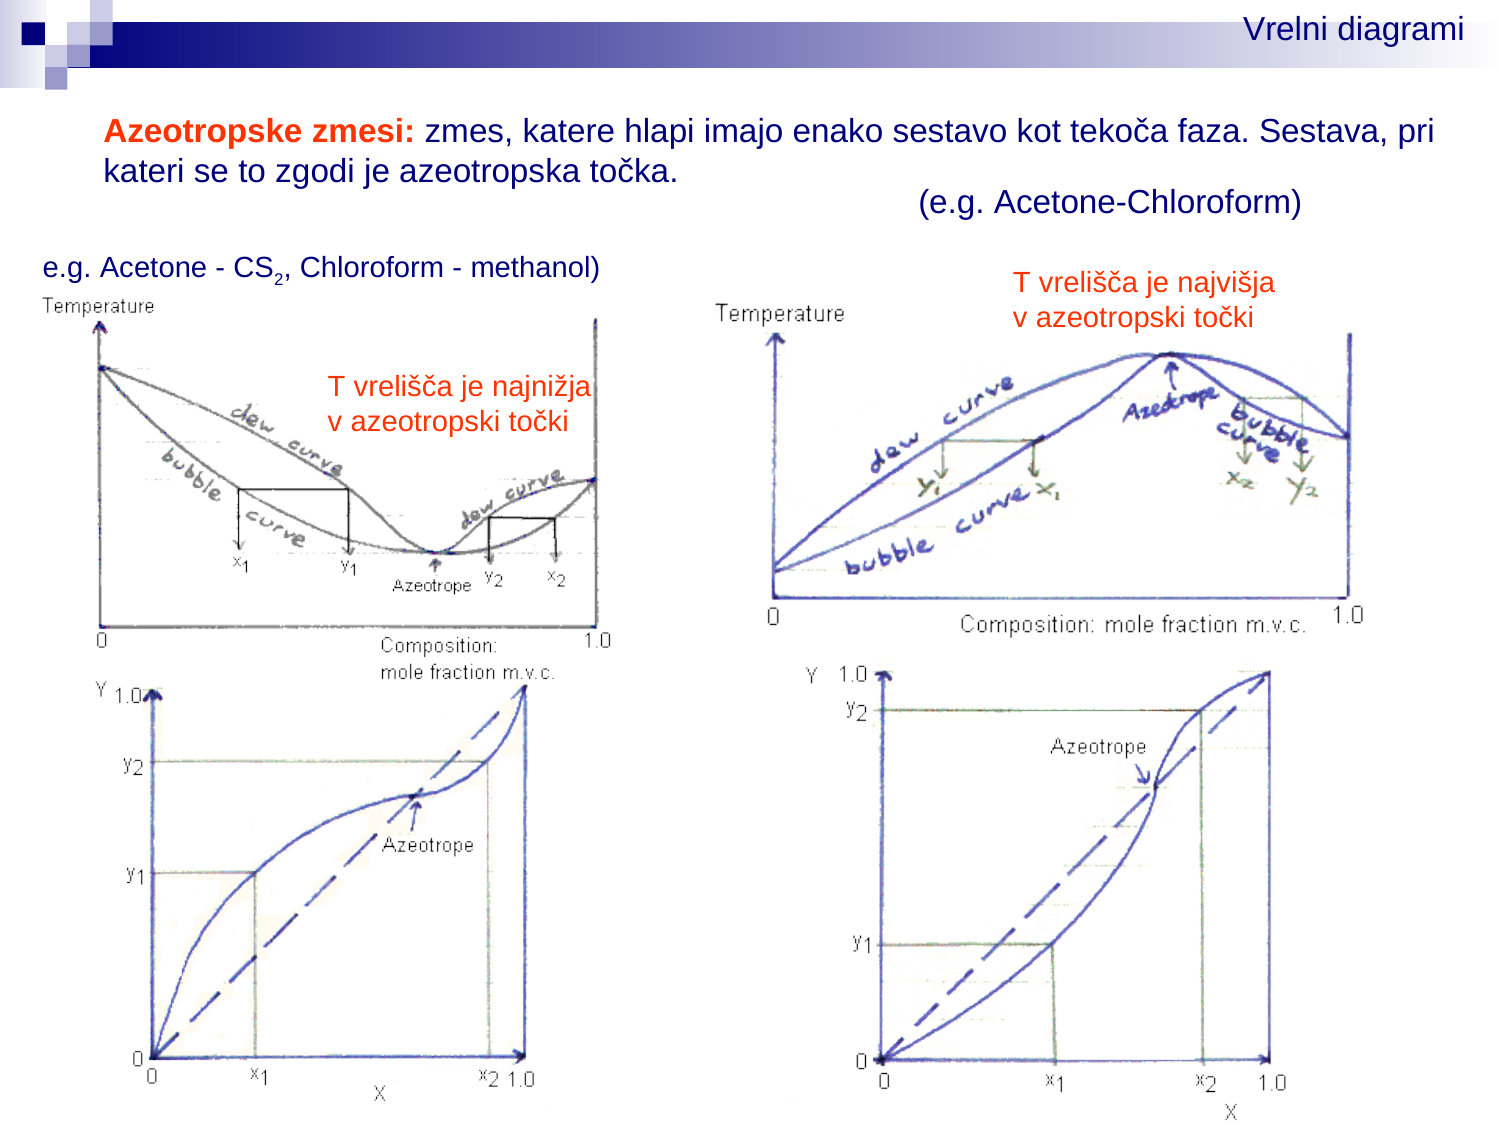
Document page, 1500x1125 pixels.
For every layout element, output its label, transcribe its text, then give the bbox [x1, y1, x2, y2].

picture [41, 297, 612, 1106]
text_box Azeotropske zmesi: zmes, katere hlapi imajo enako sestavo kot tekoča faza. Sestava, pri kateri se to zgodi je azeotropska točka. [88, 101, 1459, 198]
picture [785, 656, 1317, 1125]
text_box T vrelišča je najvišja v azeotropski točki [998, 255, 1294, 341]
text_box Vrelni diagrami [1228, 0, 1500, 56]
text_box T vrelišča je najnižja v azeotropski točki [312, 359, 609, 445]
picture [714, 302, 1365, 642]
text_box (e.g. Acetone-Chloroform) [903, 172, 1320, 228]
text_box e.g. Acetone - CS2, Chloroform - methanol) [27, 240, 625, 297]
